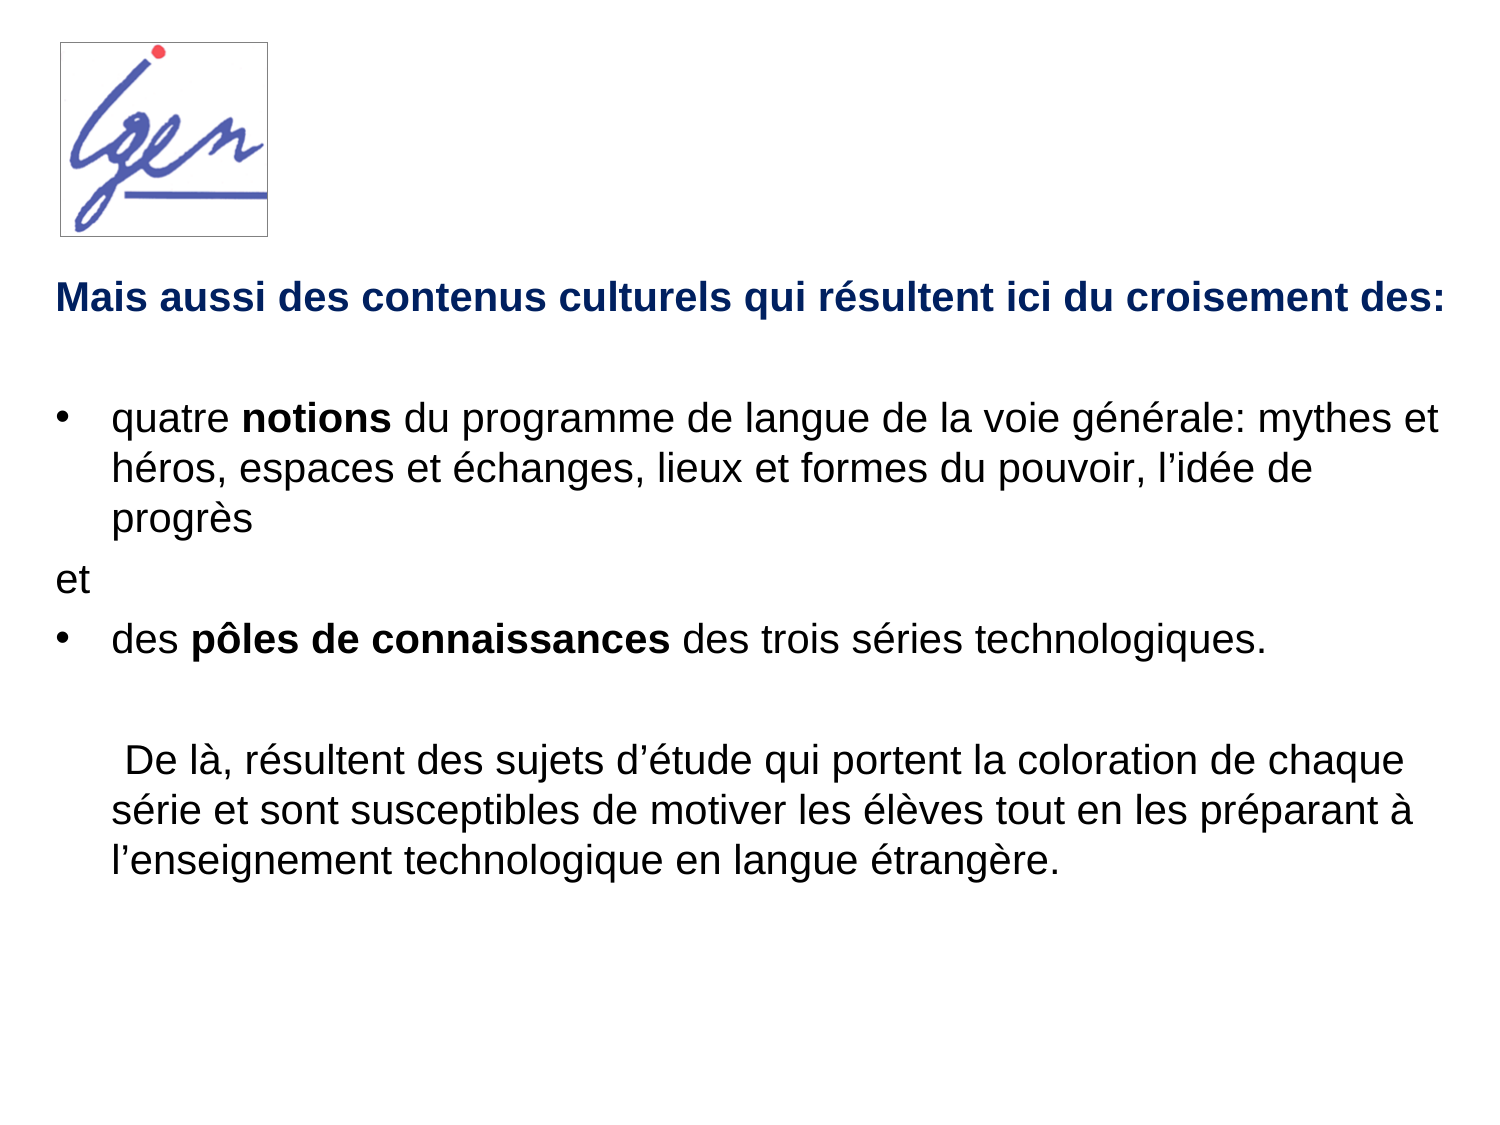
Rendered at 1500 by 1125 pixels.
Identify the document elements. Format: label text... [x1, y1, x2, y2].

text_box Mais aussi des contenus culturels qui résultent ici du croisement des: quatre notions du programme de langue de la voie générale: mythes et héros, espaces et échanges, lieux et formes du pouvoir, l’idée de progrès et des pôles de connaissances des trois séries technologiques. De là, résultent des sujets d’étude qui portent la coloration de chaque série et sont susceptibles de motiver les élèves tout en les préparant à l’enseignement technologique en langue étrangère. [40, 262, 1463, 1005]
picture [60, 42, 268, 237]
